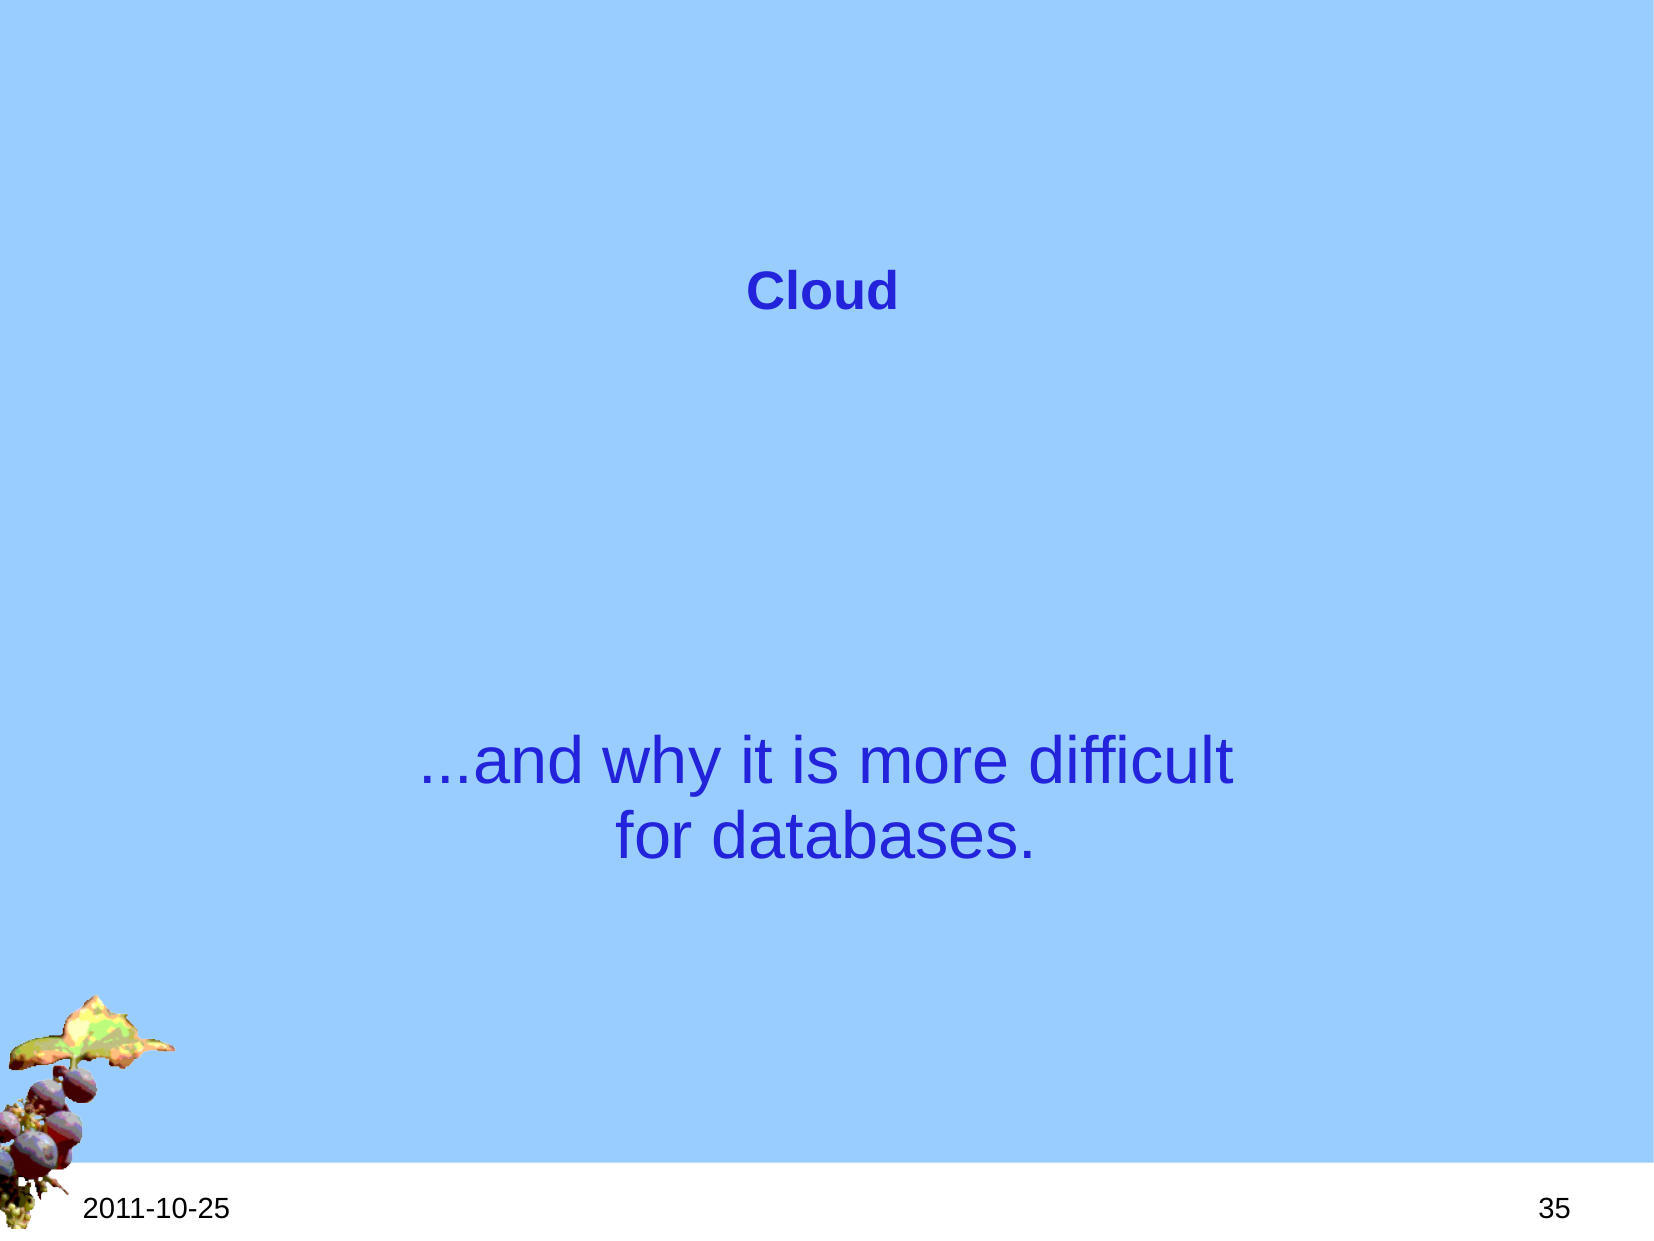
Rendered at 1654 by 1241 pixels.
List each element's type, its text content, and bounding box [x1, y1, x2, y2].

subtitle ...and why it is more difficult for databases. [82, 487, 1571, 1109]
picture [0, 990, 188, 1229]
title Cloud [78, 187, 1568, 395]
